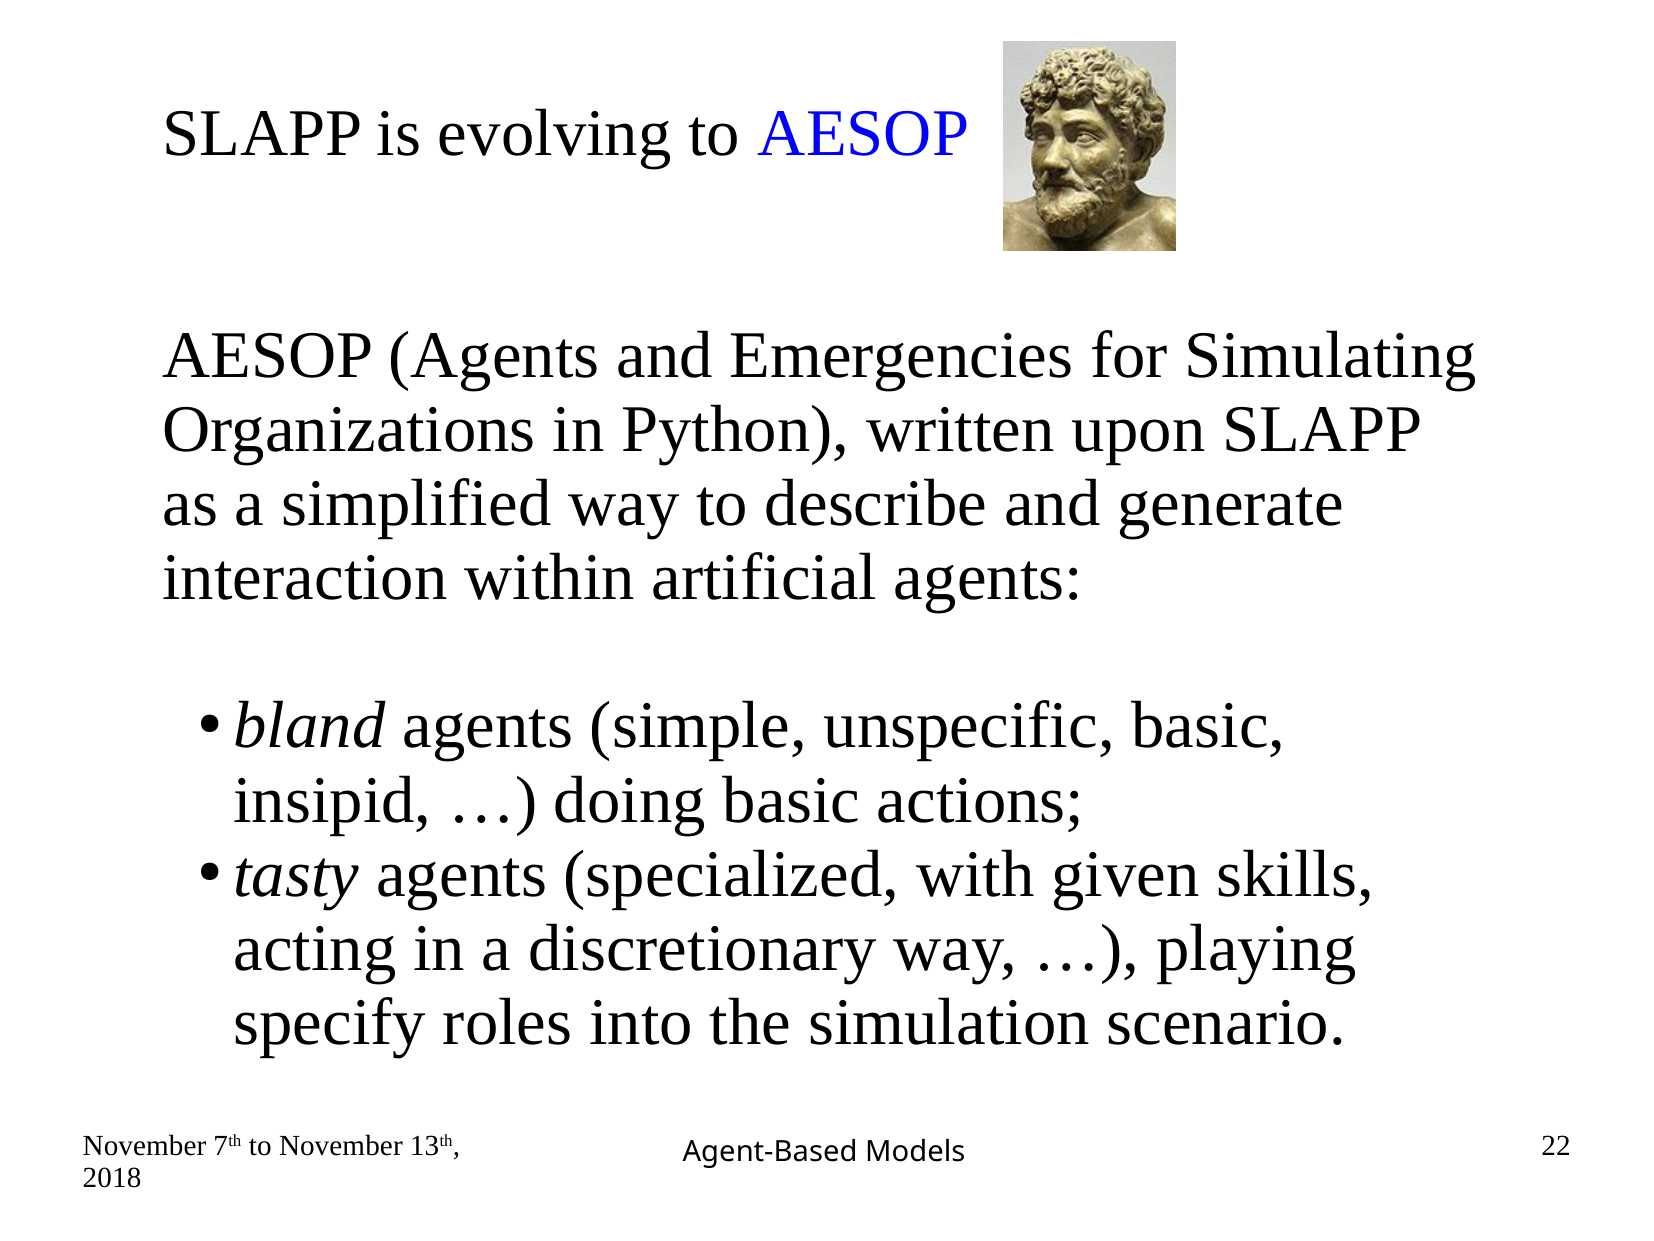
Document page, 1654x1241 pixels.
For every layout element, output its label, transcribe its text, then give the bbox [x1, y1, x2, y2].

picture [1003, 41, 1176, 251]
text_box SLAPP is evolving to AESOP AESOP (Agents and Emergencies for Simulating Organizations in Python), written upon SLAPP as a simplified way to describe and generate interaction within artificial agents: bland agents (simple, unspecific, basic, insipid, …) doing basic actions; tasty agents (specialized, with given skills, acting in a discretionary way, …), playing specify roles into the simulation scenario. [147, 88, 1506, 1141]
